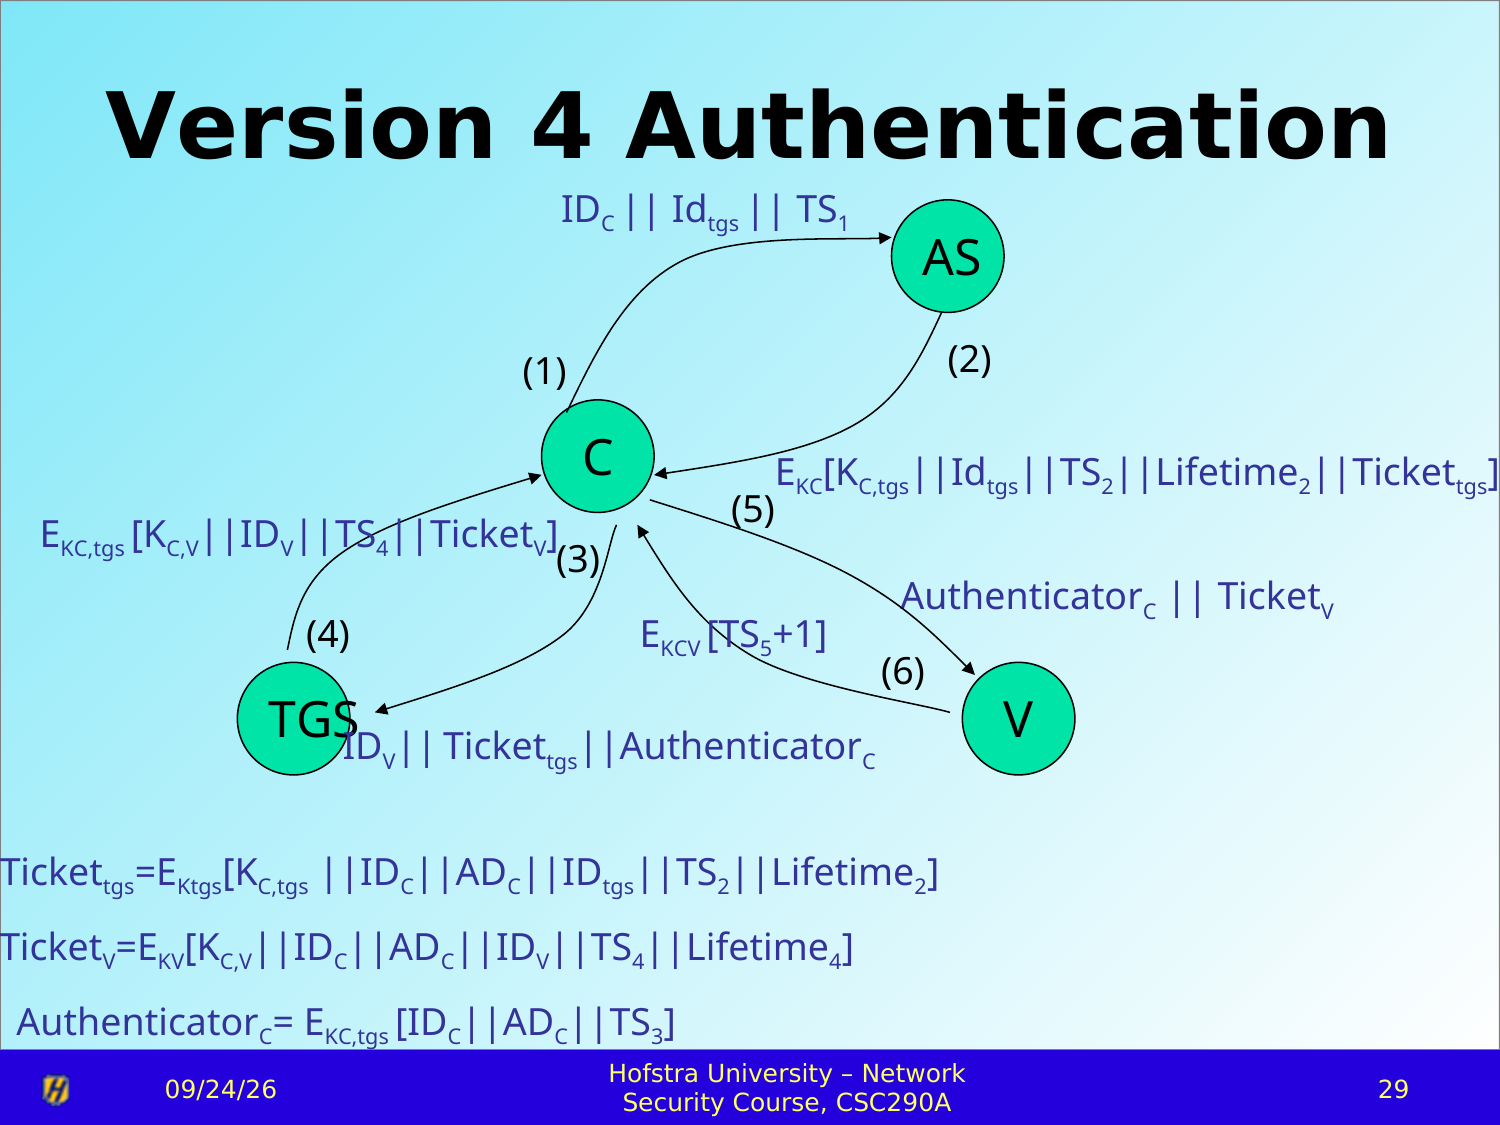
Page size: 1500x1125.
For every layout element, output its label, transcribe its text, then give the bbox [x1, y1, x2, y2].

text_box (2) [932, 324, 1017, 392]
text_box (3) [575, 548, 582, 557]
text_box EKCV [TS5+1] [624, 599, 863, 671]
text_box TGS [237, 662, 348, 775]
text_box (3) [541, 524, 625, 592]
text_box (3) [575, 560, 583, 570]
text_box AuthenticatorC || TicketV [885, 562, 1359, 634]
picture [37, 1072, 76, 1110]
text_box (5) [716, 523, 771, 542]
text_box AS [891, 199, 1005, 313]
text_box TGS [340, 705, 350, 712]
text_box (1) [507, 337, 592, 404]
text_box V [962, 662, 1075, 775]
text_box Tickettgs=EKtgs[KC,tgs ||IDC||ADC||IDtgs||TS2||Lifetime2] [0, 837, 964, 909]
text_box EKC[KC,tgs||Idtgs||TS2||Lifetime2||Tickettgs] [760, 437, 1500, 509]
text_box AuthenticatorC || TicketV [885, 598, 930, 634]
text_box (6) [866, 637, 950, 704]
text_box TicketV=EKV[KC,V||IDC||ADC||IDV||TS4||Lifetime4] [0, 912, 879, 984]
text_box AuthenticatorC= EKC,tgs [IDC||ADC||TS3] [1, 987, 701, 1059]
text_box (4) [291, 599, 375, 667]
text_box EKC,tgs [KC,V||IDV||TS4||TicketV] [24, 499, 575, 571]
text_box C [541, 399, 655, 513]
title Version 4 Authentication [75, 61, 1426, 188]
text_box IDC || Idtgs || TS1 [546, 174, 871, 246]
text_box IDV|| Tickettgs||AuthenticatorC [327, 712, 891, 784]
text_box (5) [716, 474, 800, 542]
